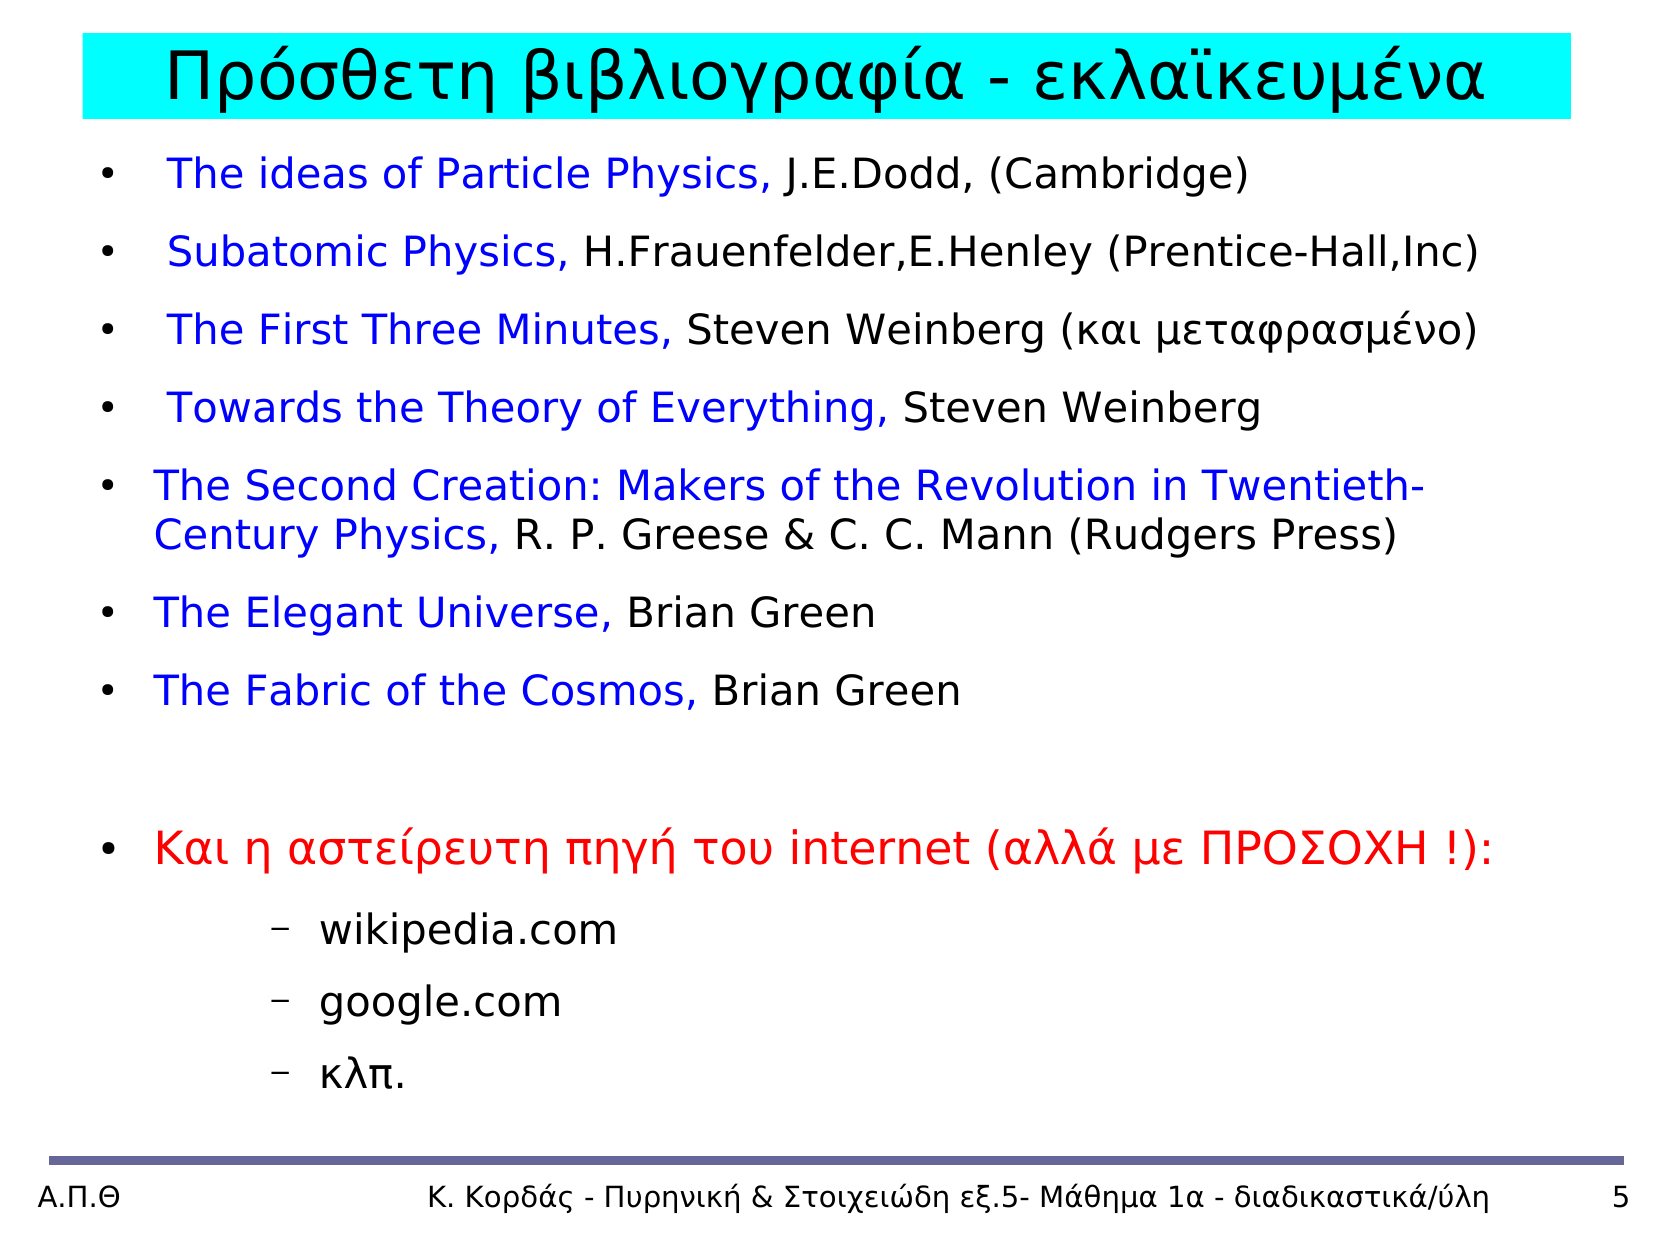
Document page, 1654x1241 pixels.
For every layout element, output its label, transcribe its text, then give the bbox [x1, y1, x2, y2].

list The ideas of Particle Physics, J.E.Dodd, (Cambridge) Subatomic Physics, H.Frauenfelder,E.Henley (Prentice-Hall,Inc) The First Three Minutes, Steven Weinberg (και μεταφρασμένο) Towards the Theory of Everything, Steven Weinberg The Second Creation: Makers of the Revolution in Twentieth-Century Physics, R. P. Greese & C. C. Mann (Rudgers Press) The Elegant Universe, Brian Green The Fabric of the Cosmos, Brian Green Και η αστείρευτη πηγή του internet (αλλά με ΠΡΟΣΟΧΗ !): wikipedia.com google.com κλπ. [82, 150, 1571, 1112]
title Πρόσθετη βιβλιογραφία - εκλαϊκευμένα [82, 33, 1571, 119]
